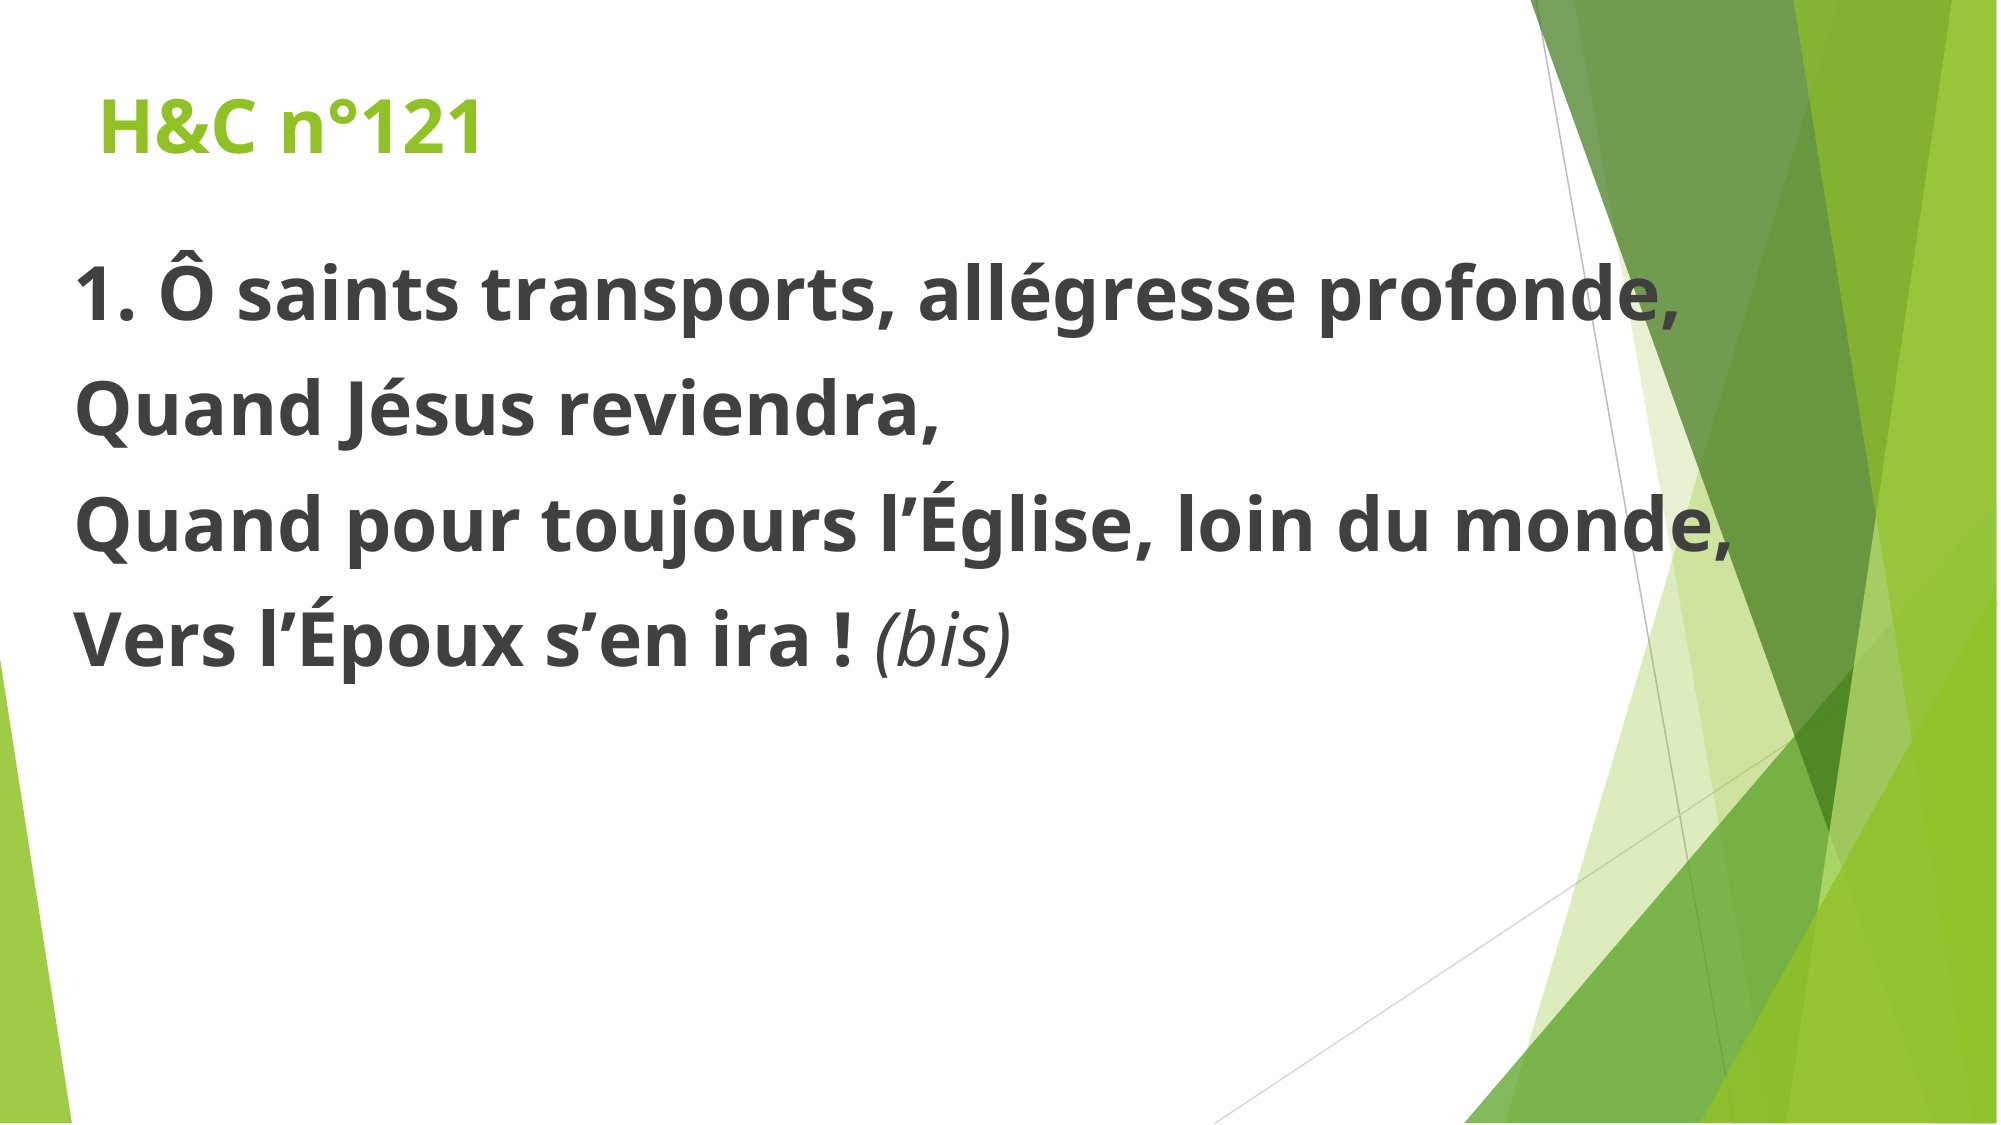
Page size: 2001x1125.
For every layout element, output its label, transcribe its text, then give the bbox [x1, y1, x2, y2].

text_box H&C n°121 [82, 70, 1522, 178]
text_box 1. Ô saints transports, allégresse profonde, Quand Jésus reviendra, Quand pour toujours l’Église, loin du monde, Vers l’Époux s’en ira ! (bis) [59, 224, 2001, 1037]
